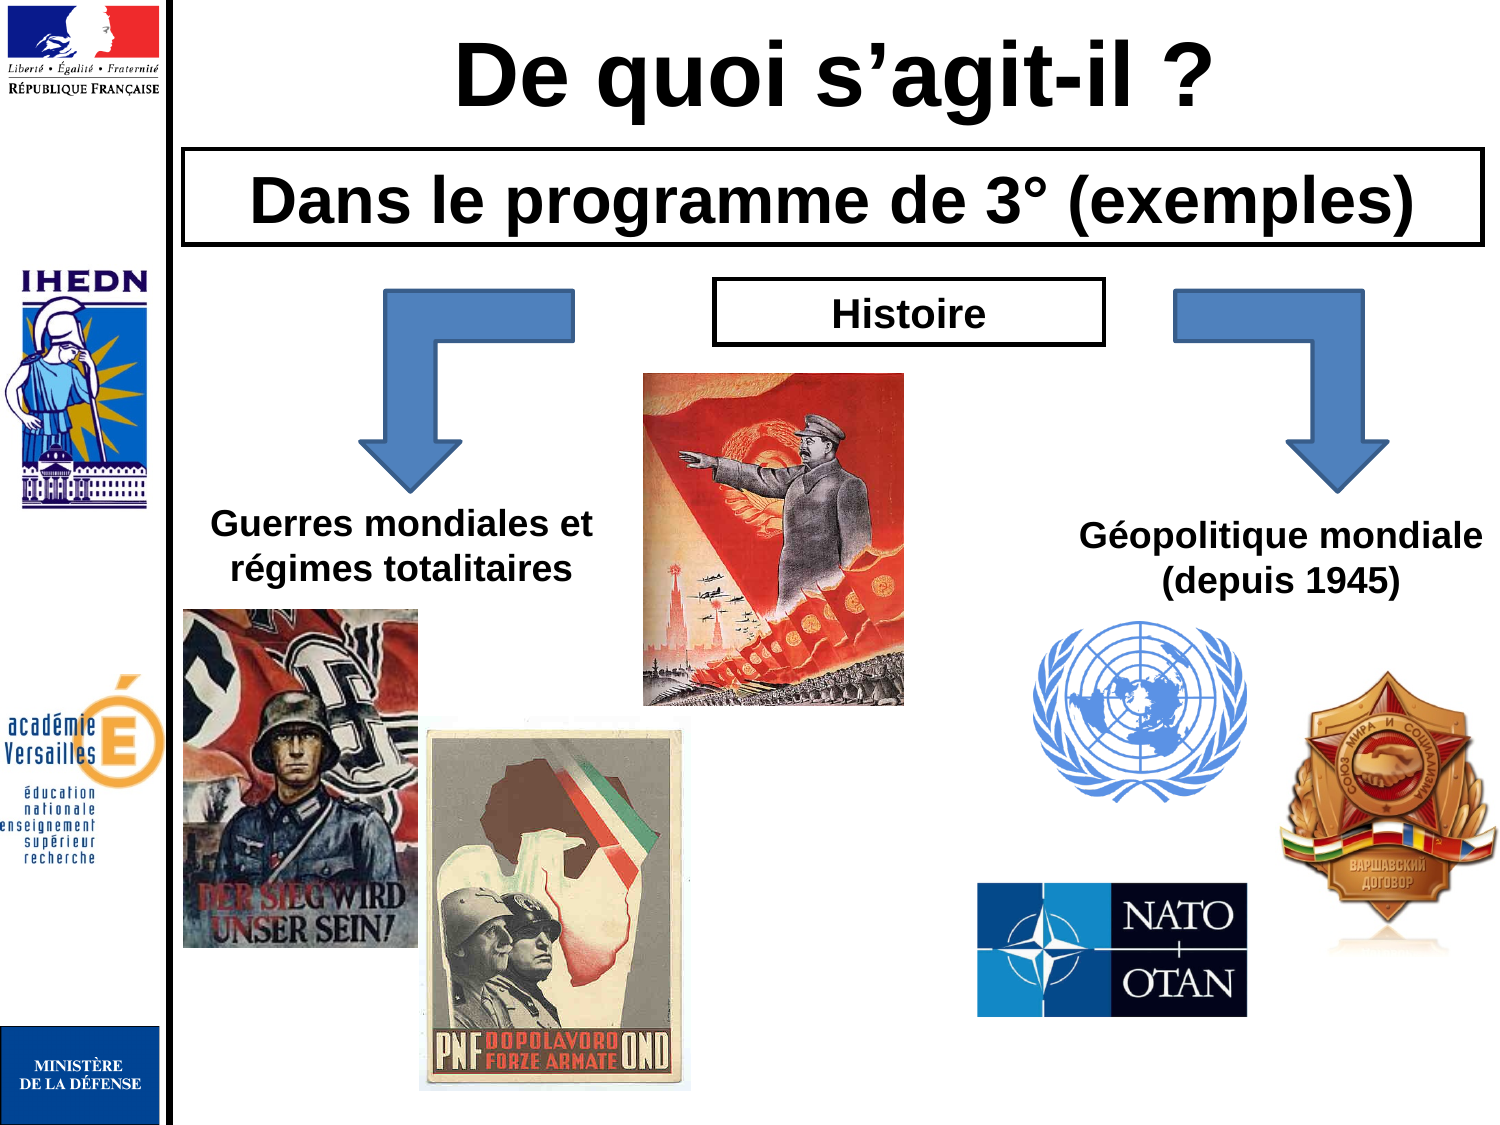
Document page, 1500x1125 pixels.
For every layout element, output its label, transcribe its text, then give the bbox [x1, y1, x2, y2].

text_box Guerres mondiales et régimes totalitaires [183, 491, 621, 598]
picture [0, 674, 166, 864]
text_box [360, 290, 573, 492]
picture [0, 264, 153, 513]
picture [0, 0, 166, 102]
picture [419, 716, 691, 1091]
text_box [1175, 290, 1388, 492]
text_box De quoi s’agit-il ? [171, 7, 1500, 138]
picture [183, 609, 418, 948]
picture [1275, 668, 1500, 957]
text_box Géopolitique mondiale (depuis 1945) [1062, 503, 1500, 609]
text_box Histoire [714, 278, 1105, 345]
picture [964, 869, 1260, 1035]
picture [643, 373, 904, 706]
picture [0, 1026, 160, 1125]
text_box Dans le programme de 3° (exemples) [183, 148, 1483, 245]
picture [1033, 621, 1247, 803]
